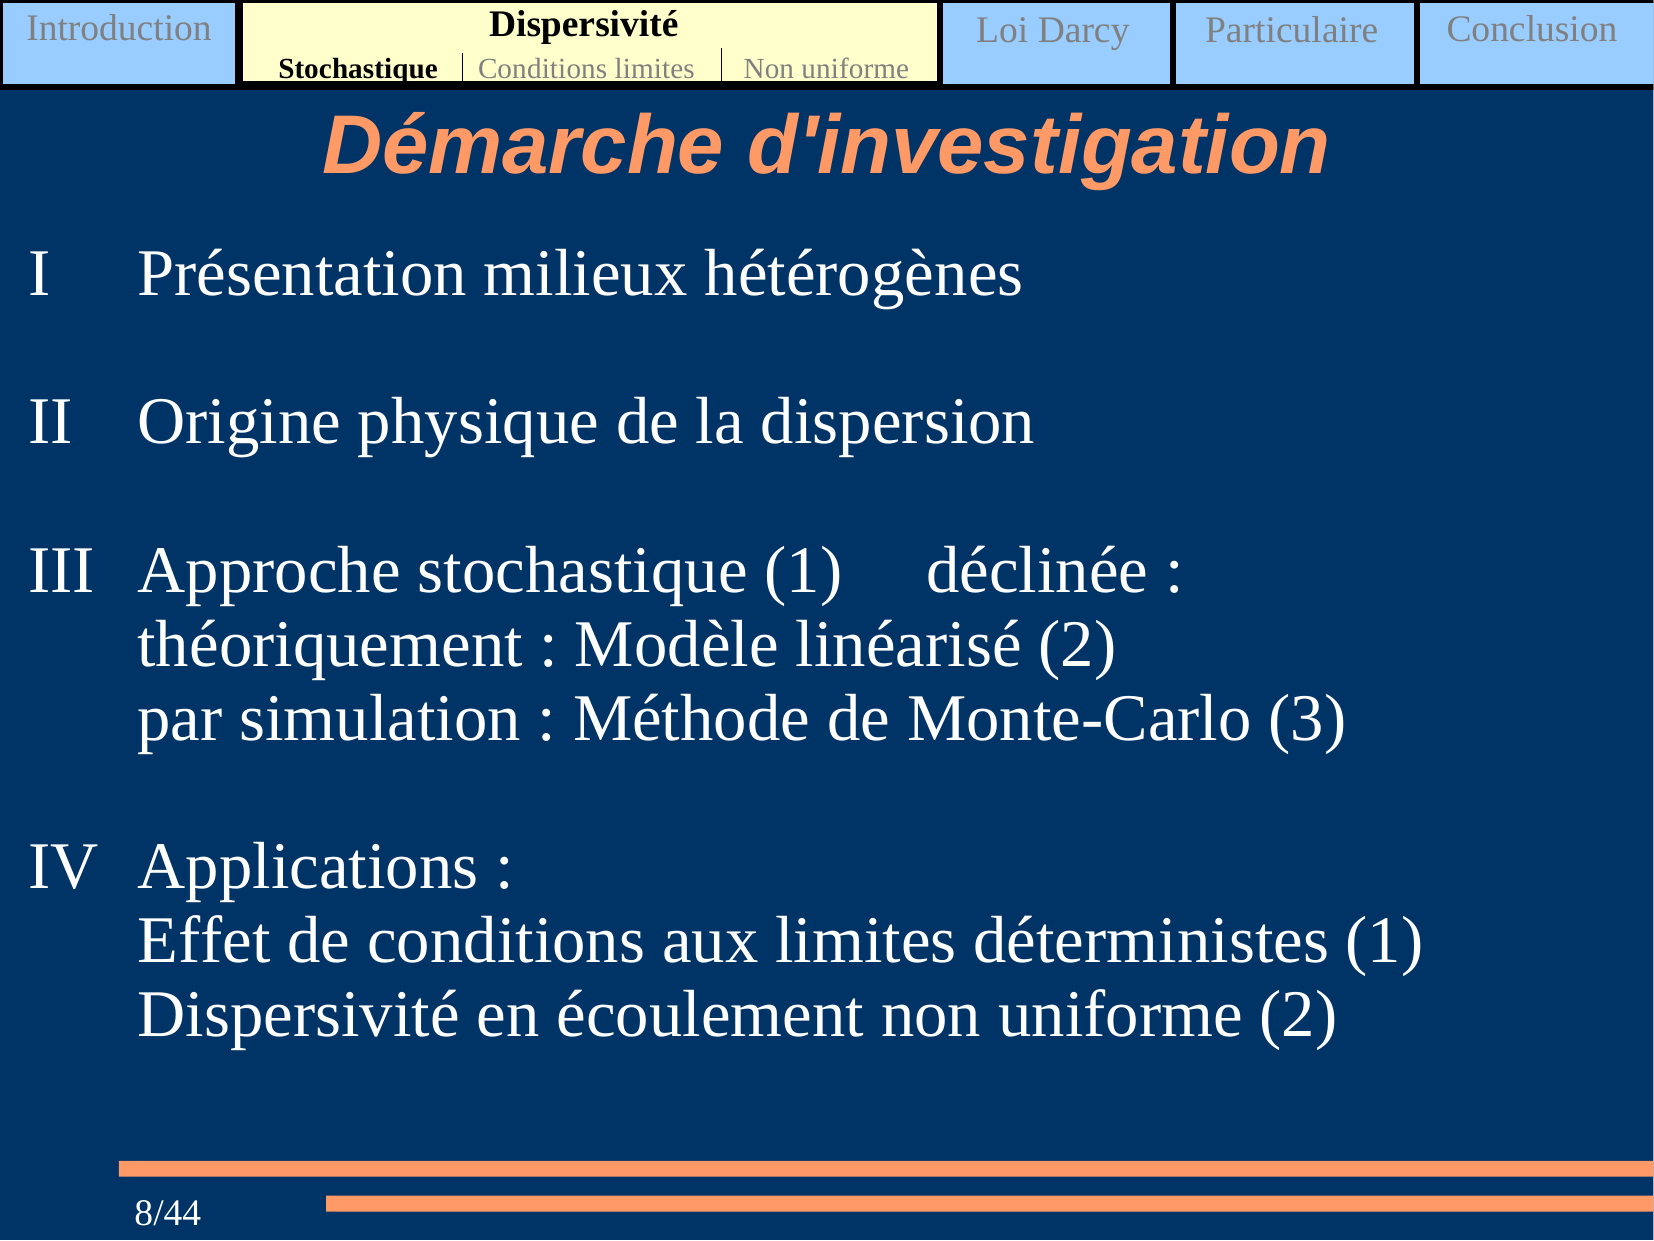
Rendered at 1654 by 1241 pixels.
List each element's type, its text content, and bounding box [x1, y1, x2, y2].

text_box Conclusion [1410, 0, 1654, 58]
text_box [1176, 58, 1414, 63]
text_box [694, 0, 937, 63]
text_box [243, 0, 474, 63]
text_box Introduction [0, 0, 237, 59]
text_box [943, 0, 1170, 63]
text_box Stochastique [263, 44, 453, 93]
title Démarche d'investigation [0, 63, 1654, 227]
text_box Particulaire [1173, 1, 1411, 60]
text_box [0, 59, 237, 63]
text_box I Présentation milieux hétérogènes II Origine physique de la dispersion III Approche stochastique (1) déclinée : théoriquement : Modèle linéarisé (2) par simulation : Méthode de Monte-Carlo (3) IV Applications : Effet de conditions aux limites déterministes (1) Dispersivité en écoulement non uniforme (2) [28, 236, 1642, 1126]
text_box Dispersivité [474, 0, 694, 44]
text_box Conditions limites [463, 44, 710, 93]
text_box Loi Darcy [943, 1, 1169, 66]
text_box Non uniforme [728, 44, 924, 93]
text_box [1420, 58, 1654, 63]
